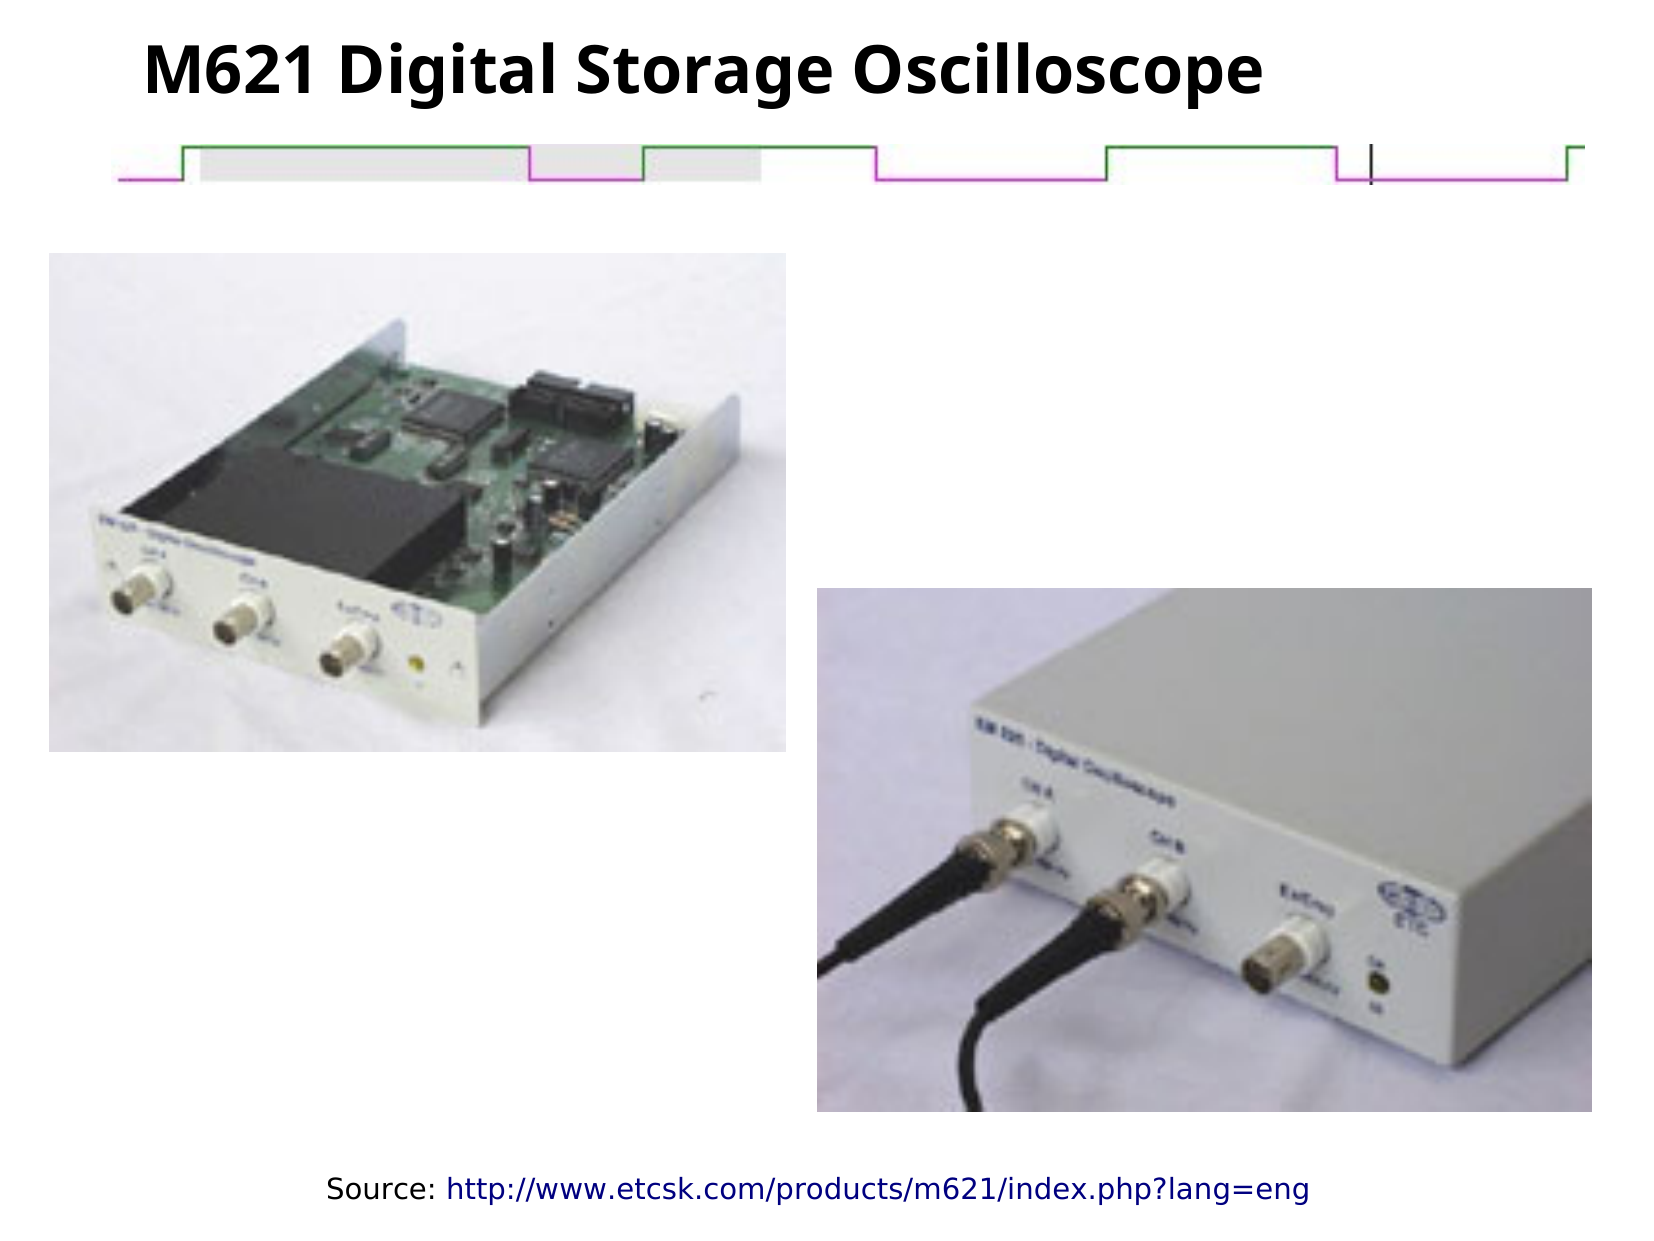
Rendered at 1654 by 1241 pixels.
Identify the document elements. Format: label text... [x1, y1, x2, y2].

picture [111, 144, 1585, 185]
text_box M621 Digital Storage Oscilloscope [142, 21, 1607, 130]
text_box Source: http://www.etcsk.com/products/m621/index.php?lang=eng [325, 1172, 1423, 1210]
picture [49, 253, 786, 752]
picture [817, 588, 1592, 1112]
